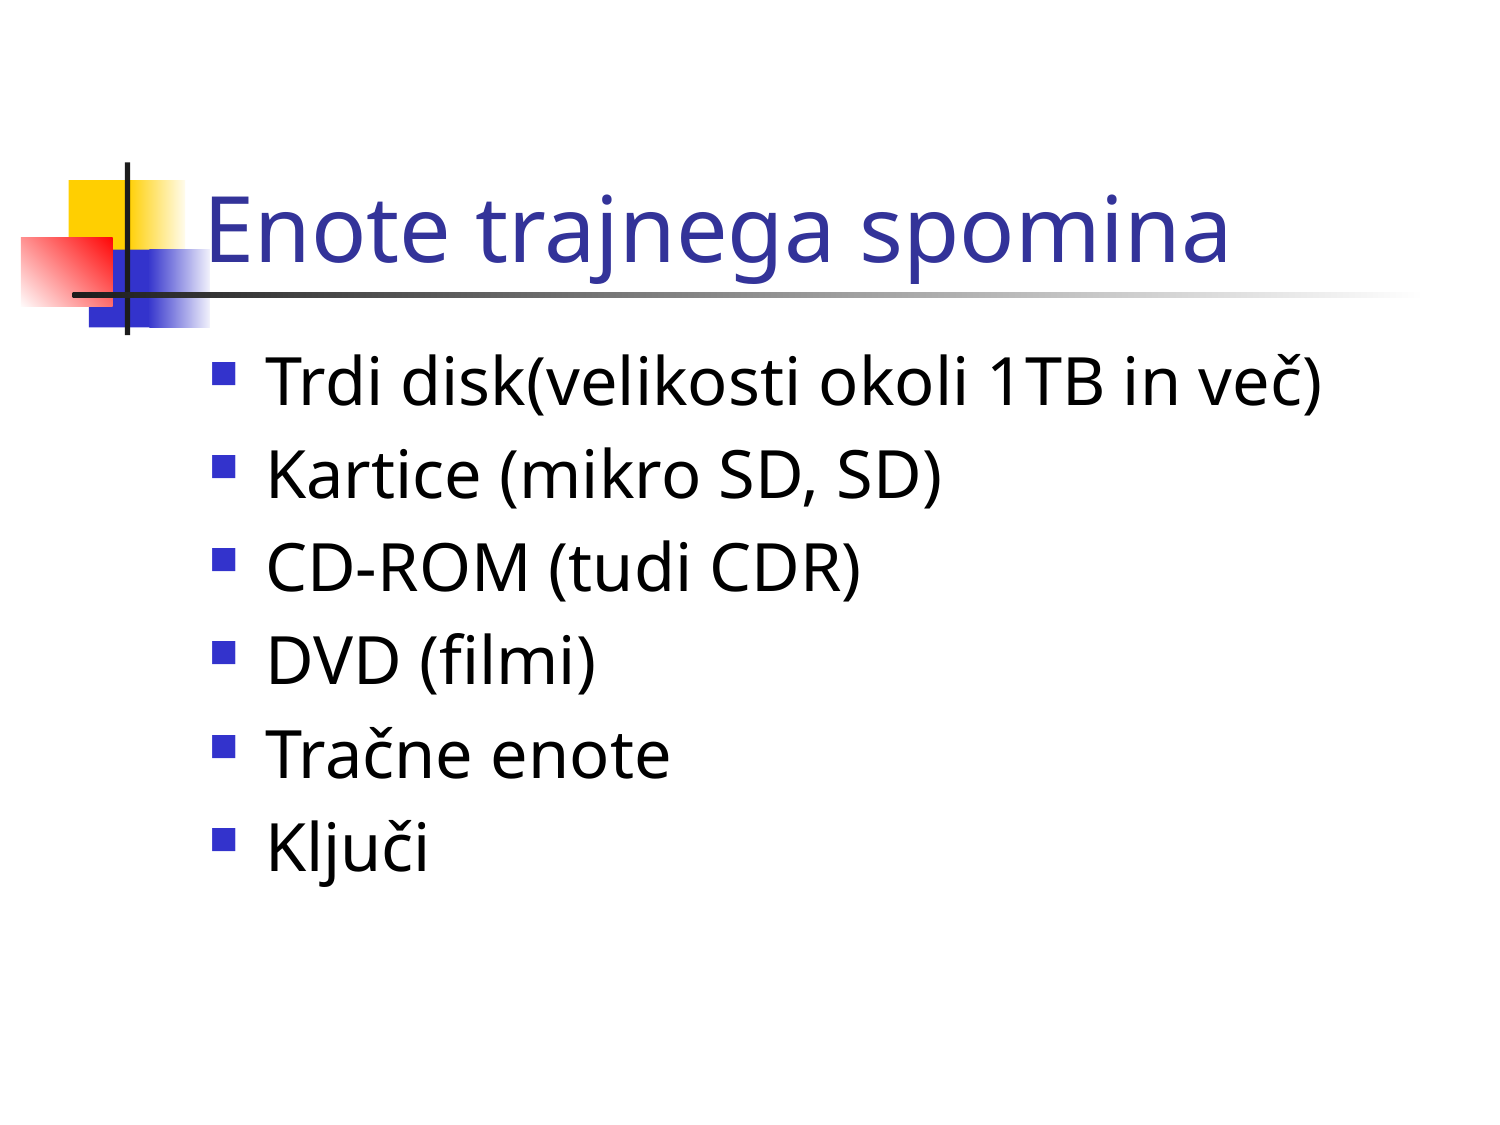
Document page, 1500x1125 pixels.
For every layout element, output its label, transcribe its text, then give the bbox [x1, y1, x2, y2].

title Enote trajnega spomina [188, 101, 1468, 289]
list Trdi disk(velikosti okoli 1TB in več) Kartice (mikro SD, SD) CD-ROM (tudi CDR) DVD (filmi) Tračne enote Ključi [193, 331, 1469, 1006]
